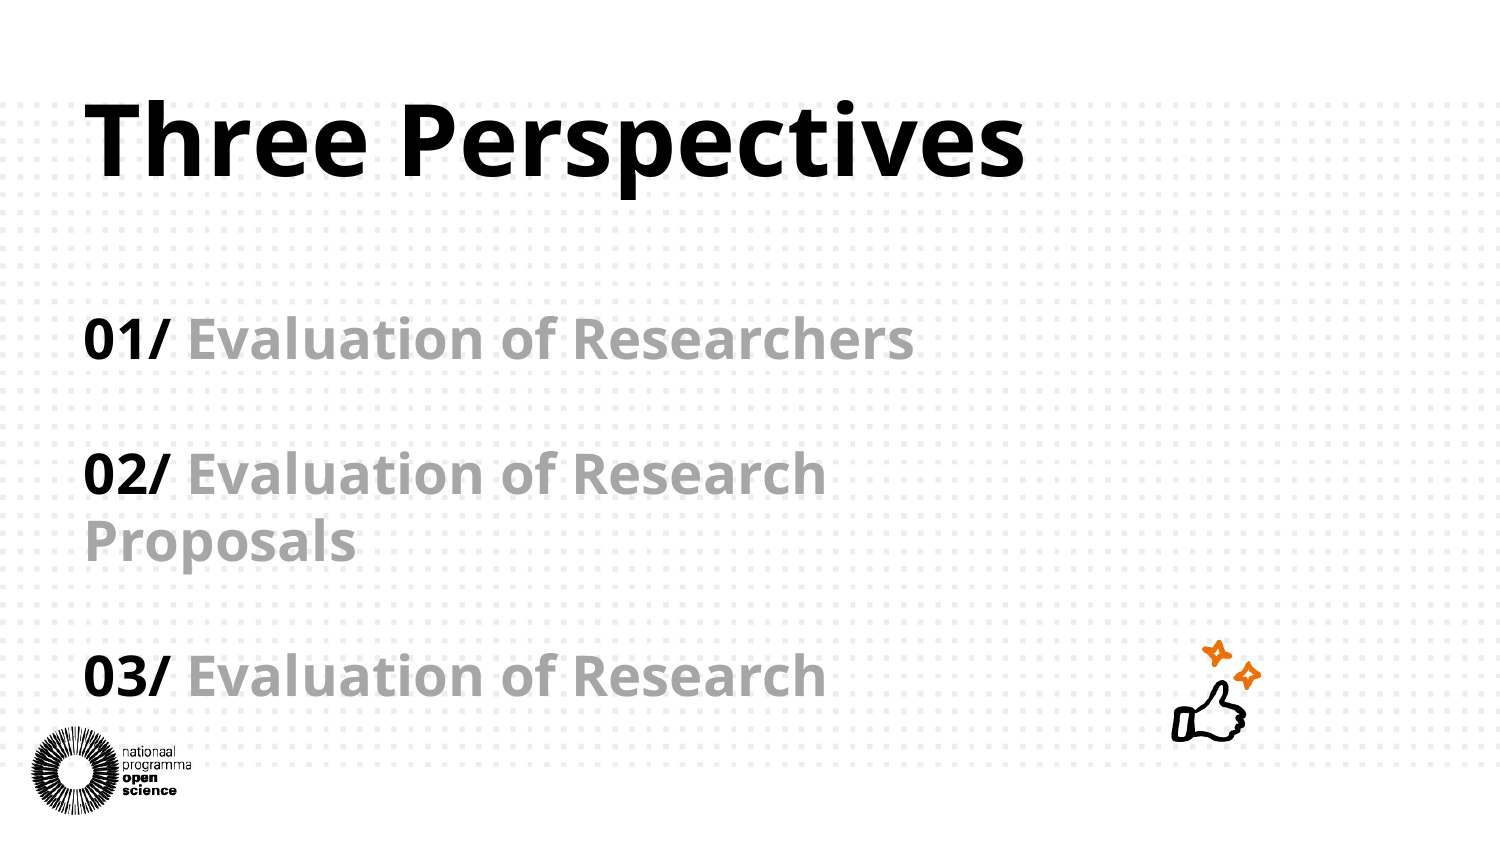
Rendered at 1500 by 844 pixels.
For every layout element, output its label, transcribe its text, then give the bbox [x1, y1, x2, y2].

text_box Three Perspectives 01/ Evaluation of Researchers 02/ Evaluation of Research Proposals 03/ Evaluation of Research [68, 94, 1094, 698]
picture [0, 102, 1500, 815]
